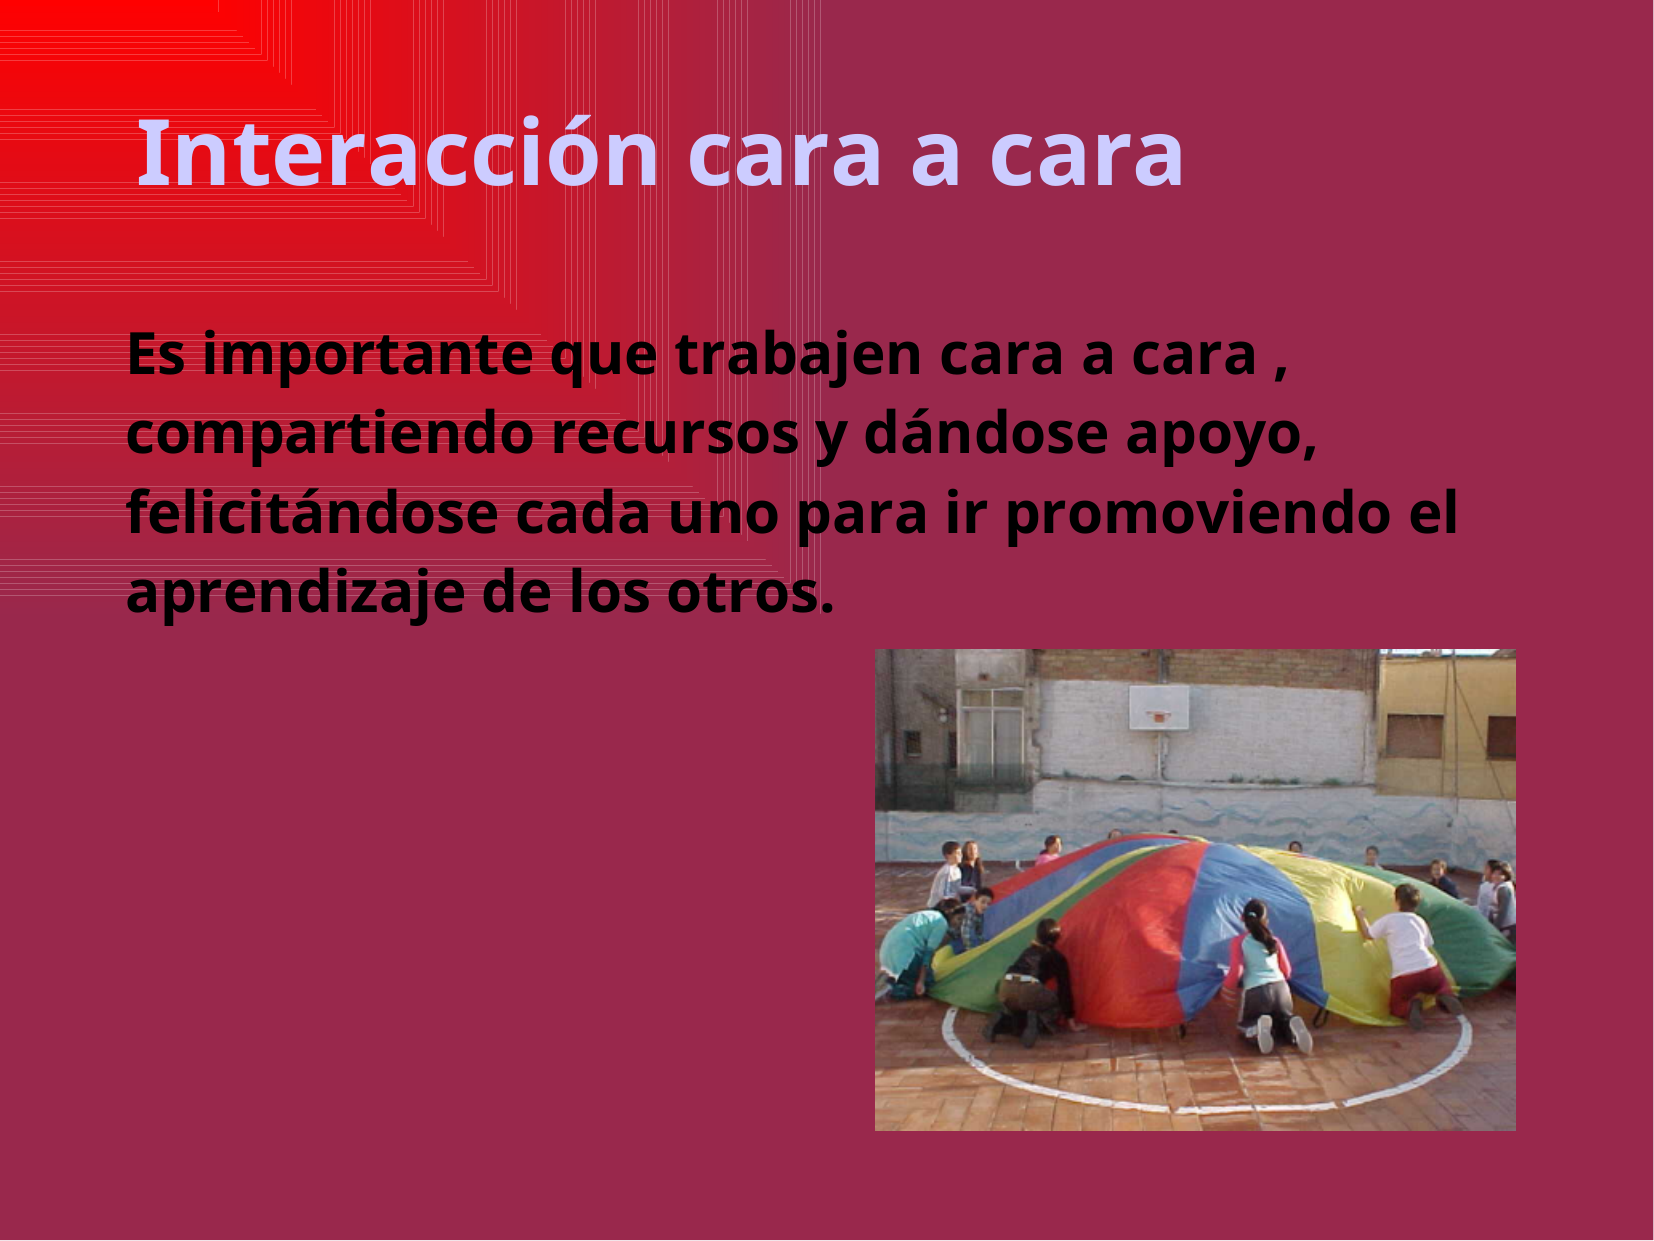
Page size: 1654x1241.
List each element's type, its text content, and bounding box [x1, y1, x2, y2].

picture [875, 649, 1516, 1131]
text_box Es importante que trabajen cara a cara , compartiendo recursos y dándose apoyo, felicitándose cada uno para ir promoviendo el aprendizaje de los otros. [124, 312, 1488, 637]
text_box Interacción cara a cara [136, 87, 1190, 220]
